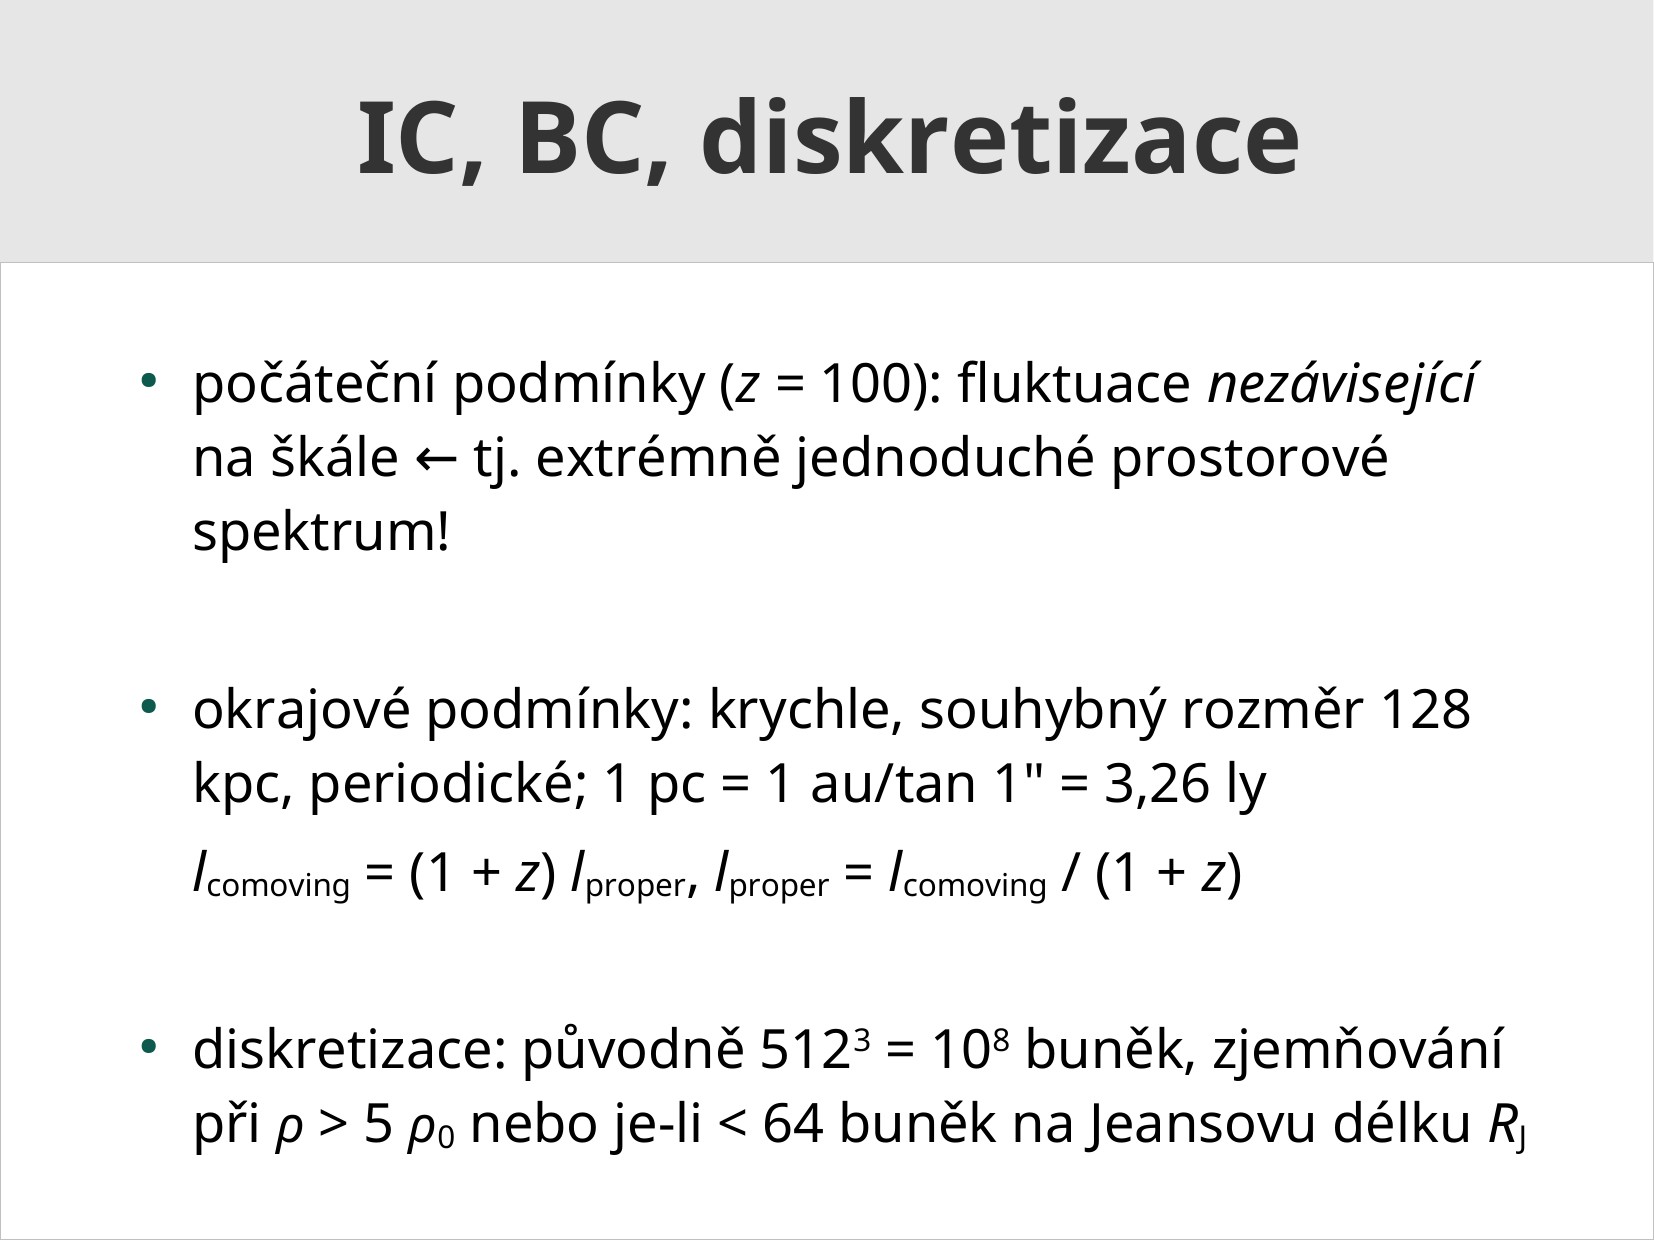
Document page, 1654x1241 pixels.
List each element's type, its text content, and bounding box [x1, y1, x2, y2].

list počáteční podmínky (z = 100): fluktuace nezávisející na škále ← tj. extrémně jednoduché prostorové spektrum! okrajové podmínky: krychle, souhybný rozměr 128 kpc, periodické; 1 pc = 1 au/tan 1" = 3,26 ly lcomoving = (1 + z) lproper, lproper = lcomoving / (1 + z) diskretizace: původně 5123 = 108 buněk, zjemňování při ρ > 5 ρ0 nebo je-li < 64 buněk na Jeansovu délku RJ [121, 344, 1534, 1064]
title IC, BC, diskretizace [124, 31, 1537, 239]
